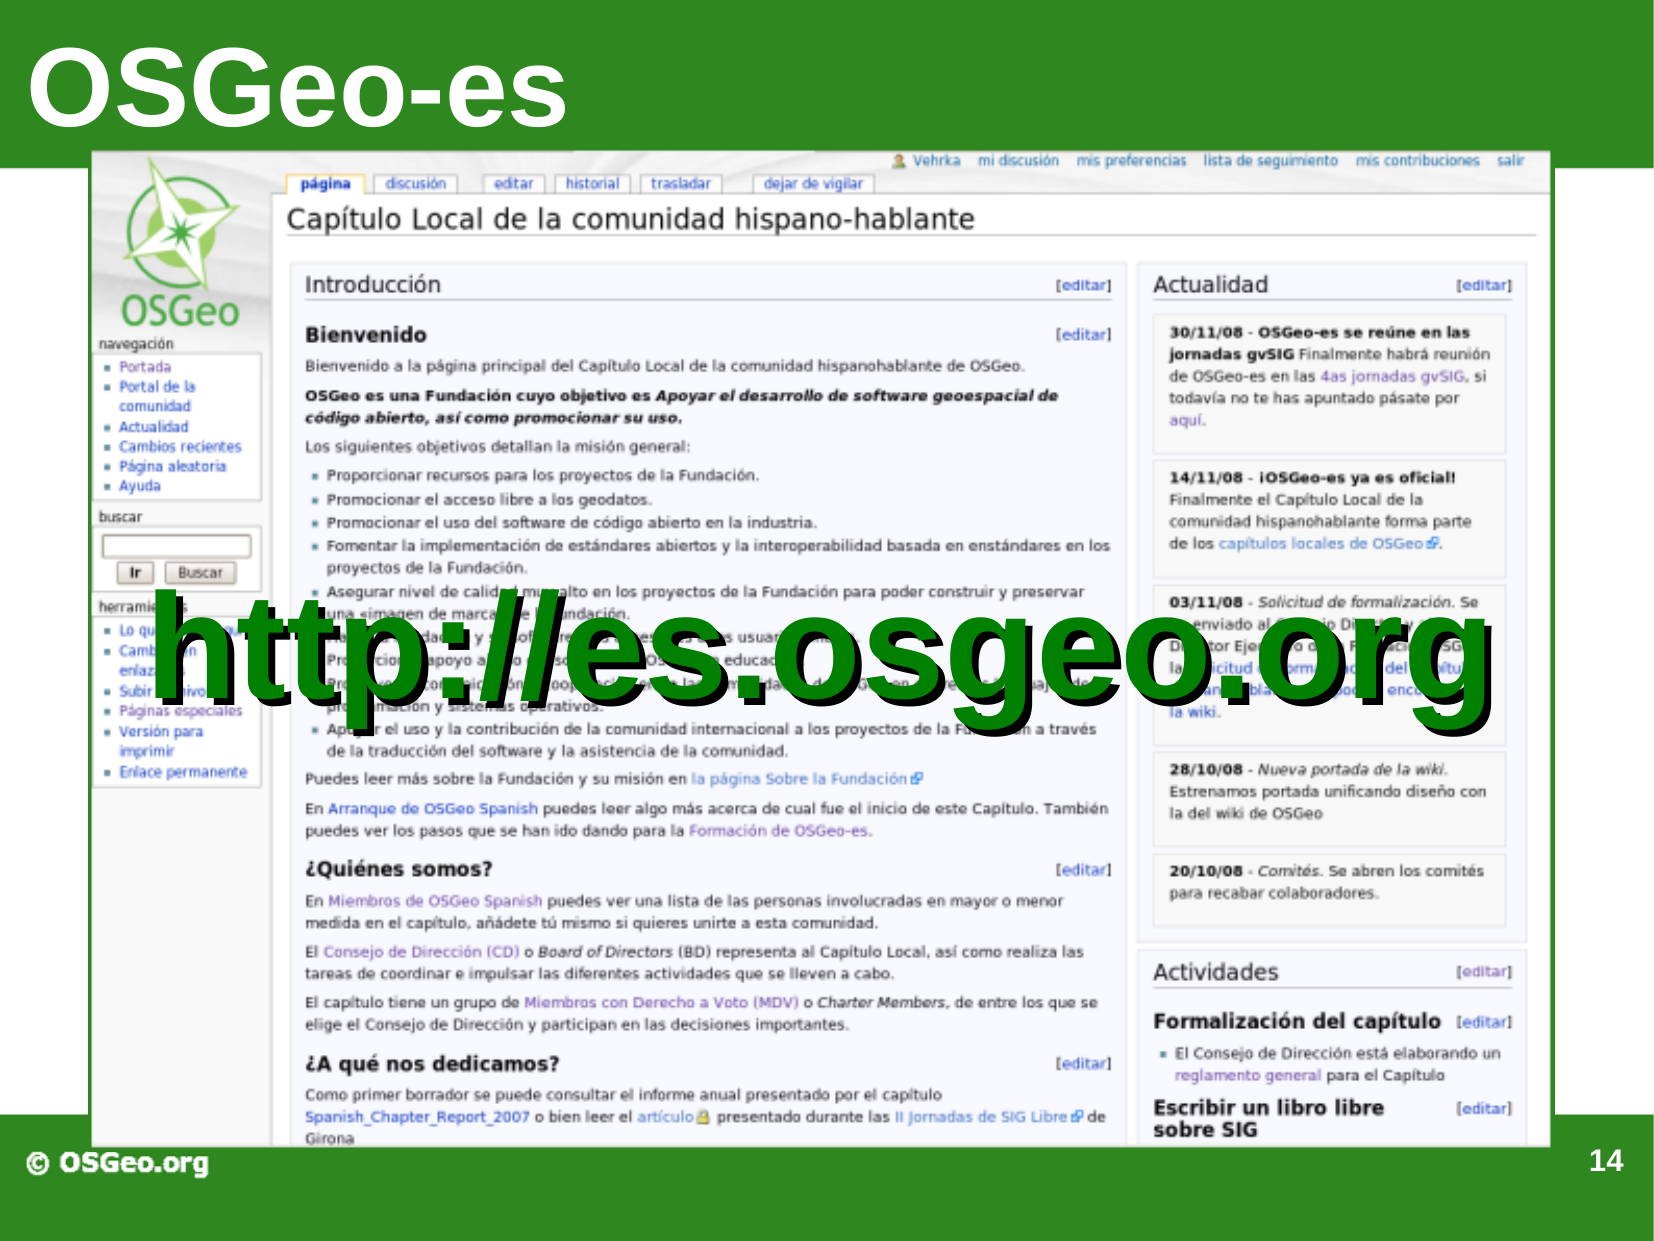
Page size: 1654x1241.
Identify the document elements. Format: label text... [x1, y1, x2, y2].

text_box OSGeo-es [12, 17, 586, 159]
text_box http://es.osgeo.org [130, 555, 1512, 739]
picture [0, 0, 1654, 1241]
